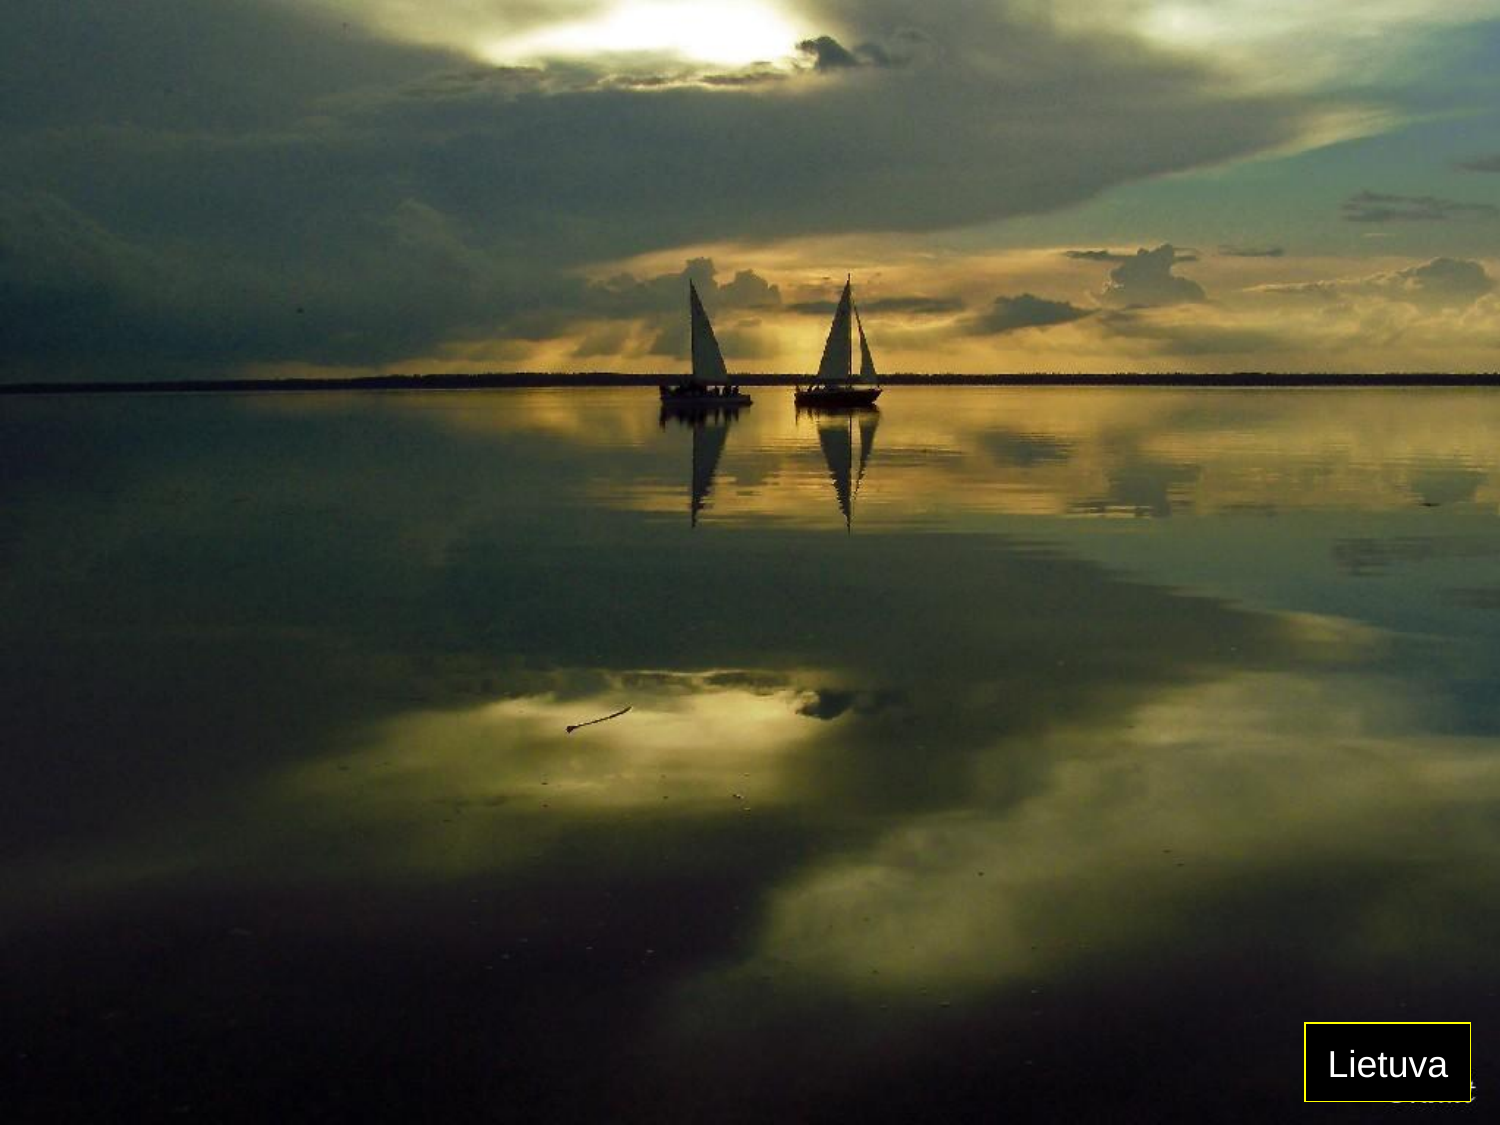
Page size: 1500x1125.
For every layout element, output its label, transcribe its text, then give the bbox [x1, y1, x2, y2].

picture [0, 0, 1500, 1125]
text_box Lietuva [1305, 1023, 1471, 1101]
